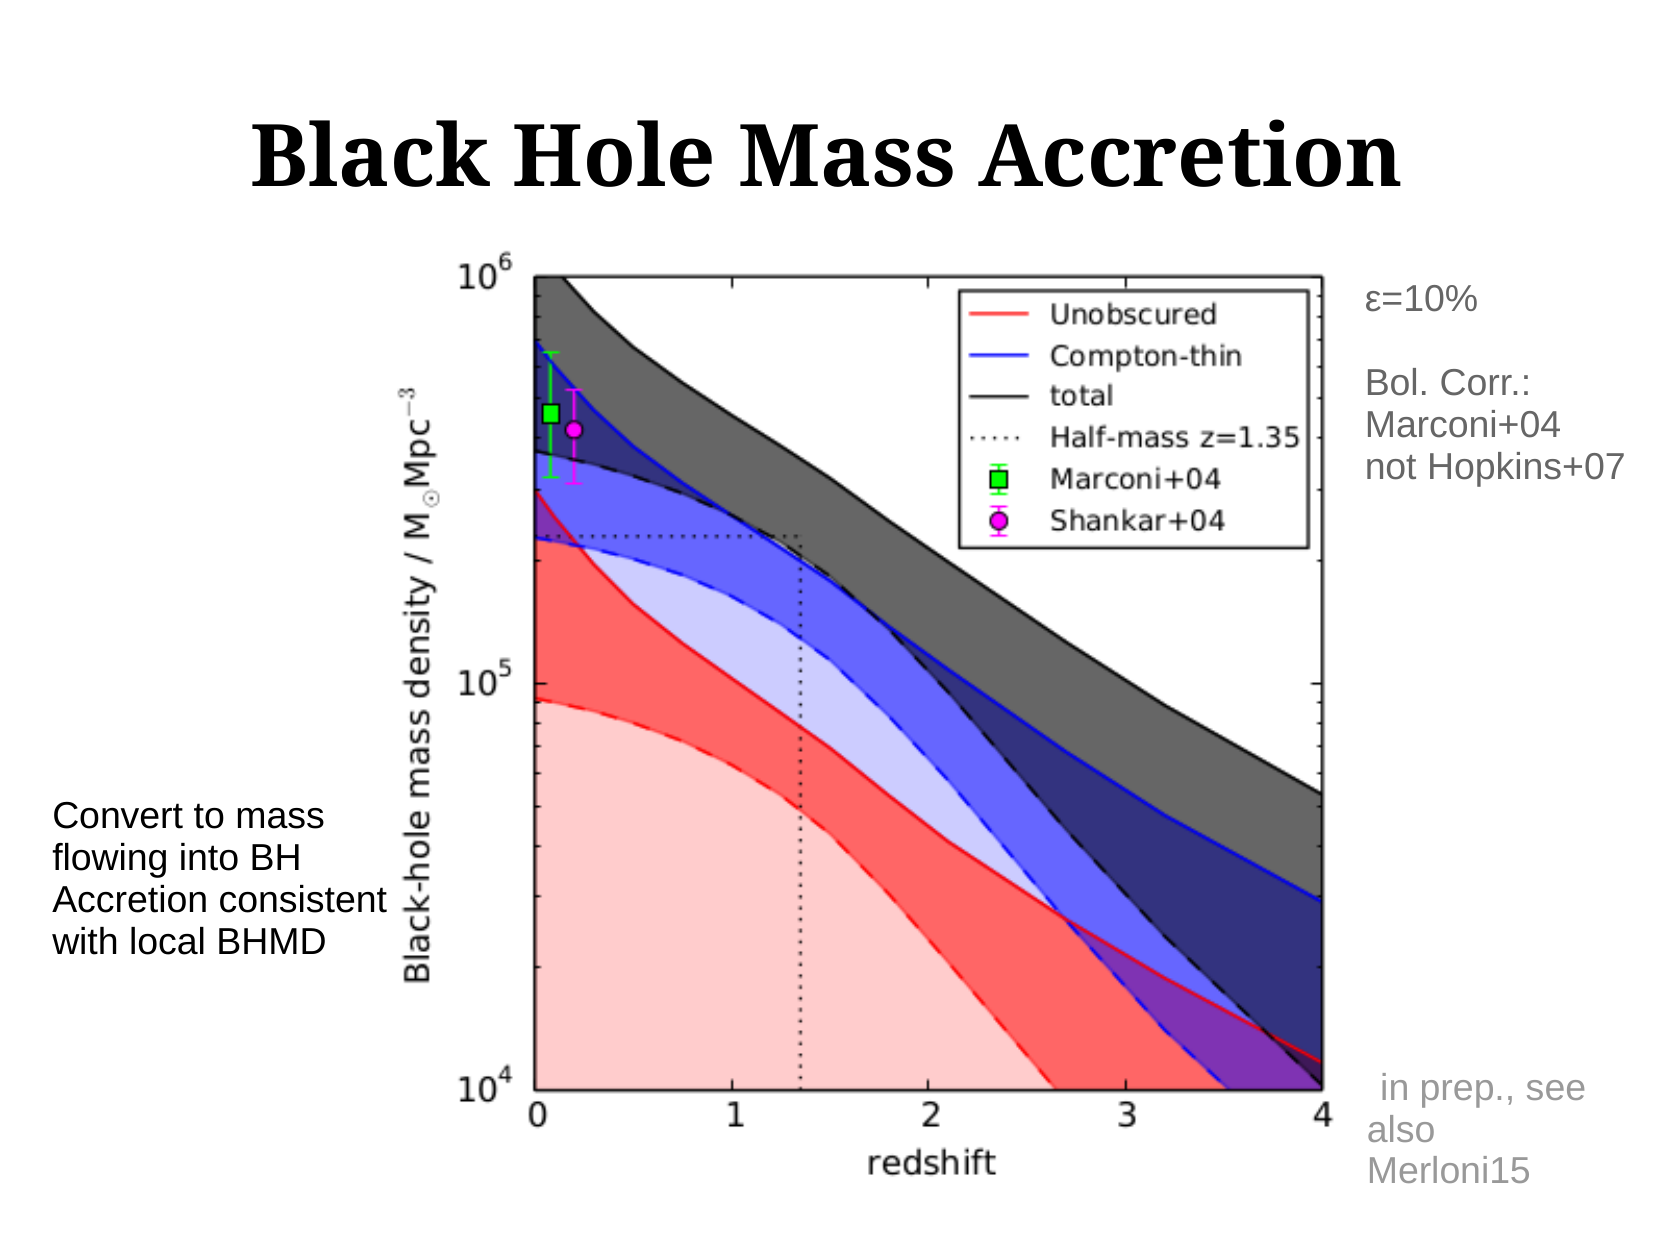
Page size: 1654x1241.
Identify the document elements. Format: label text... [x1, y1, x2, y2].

text_box ε=10% Bol. Corr.: Marconi+04 not Hopkins+07 [1350, 270, 1654, 537]
title Black Hole Mass Accretion [82, 49, 1571, 257]
picture [390, 233, 1342, 1201]
text_box in prep., see also Merloni15 [1352, 1058, 1621, 1200]
text_box Convert to mass flowing into BH Accretion consistent with local BHMD [37, 787, 451, 971]
